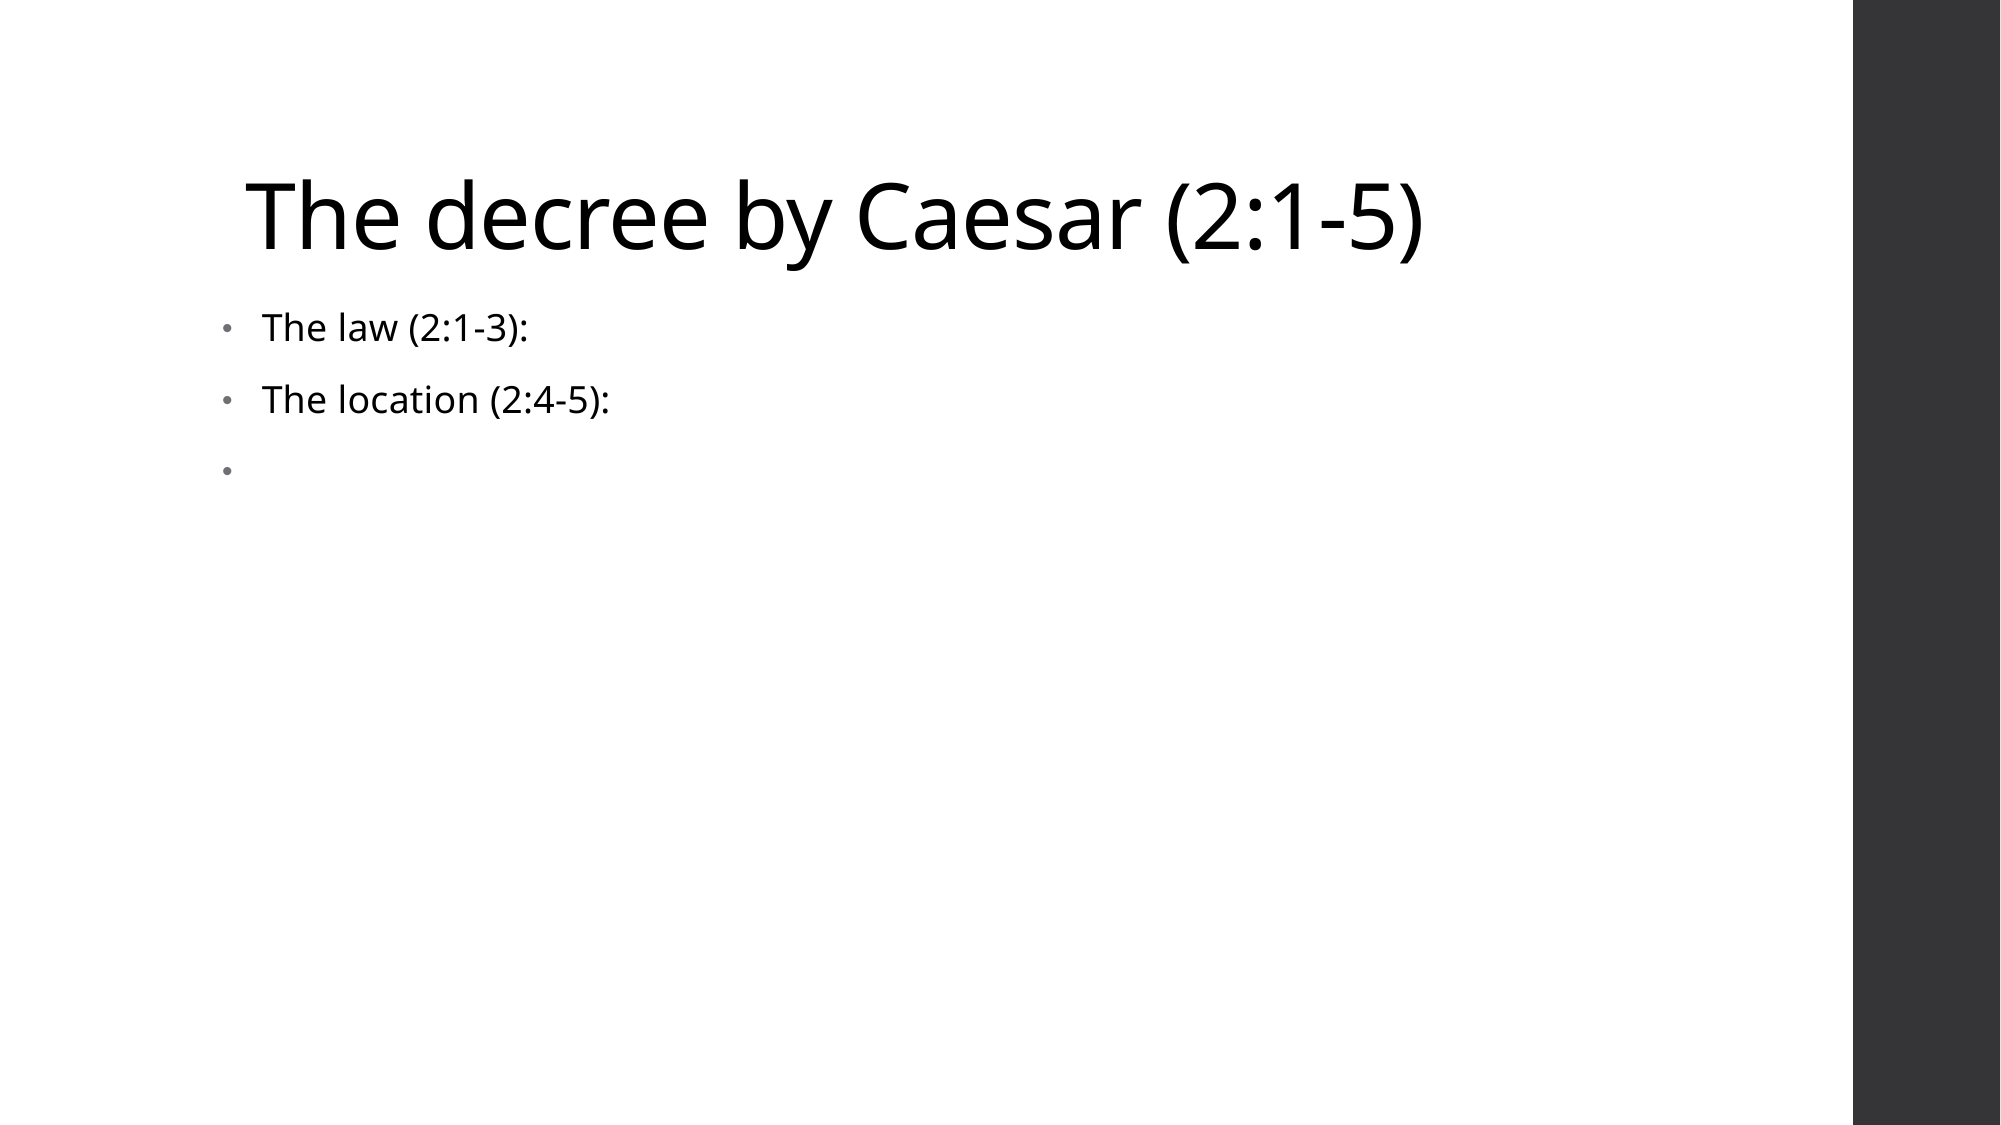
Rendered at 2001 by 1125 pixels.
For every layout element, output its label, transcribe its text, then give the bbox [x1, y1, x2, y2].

title The decree by Caesar (2:1-5) [206, 60, 1797, 278]
list The law (2:1-3): The location (2:4-5): [206, 299, 1617, 1014]
